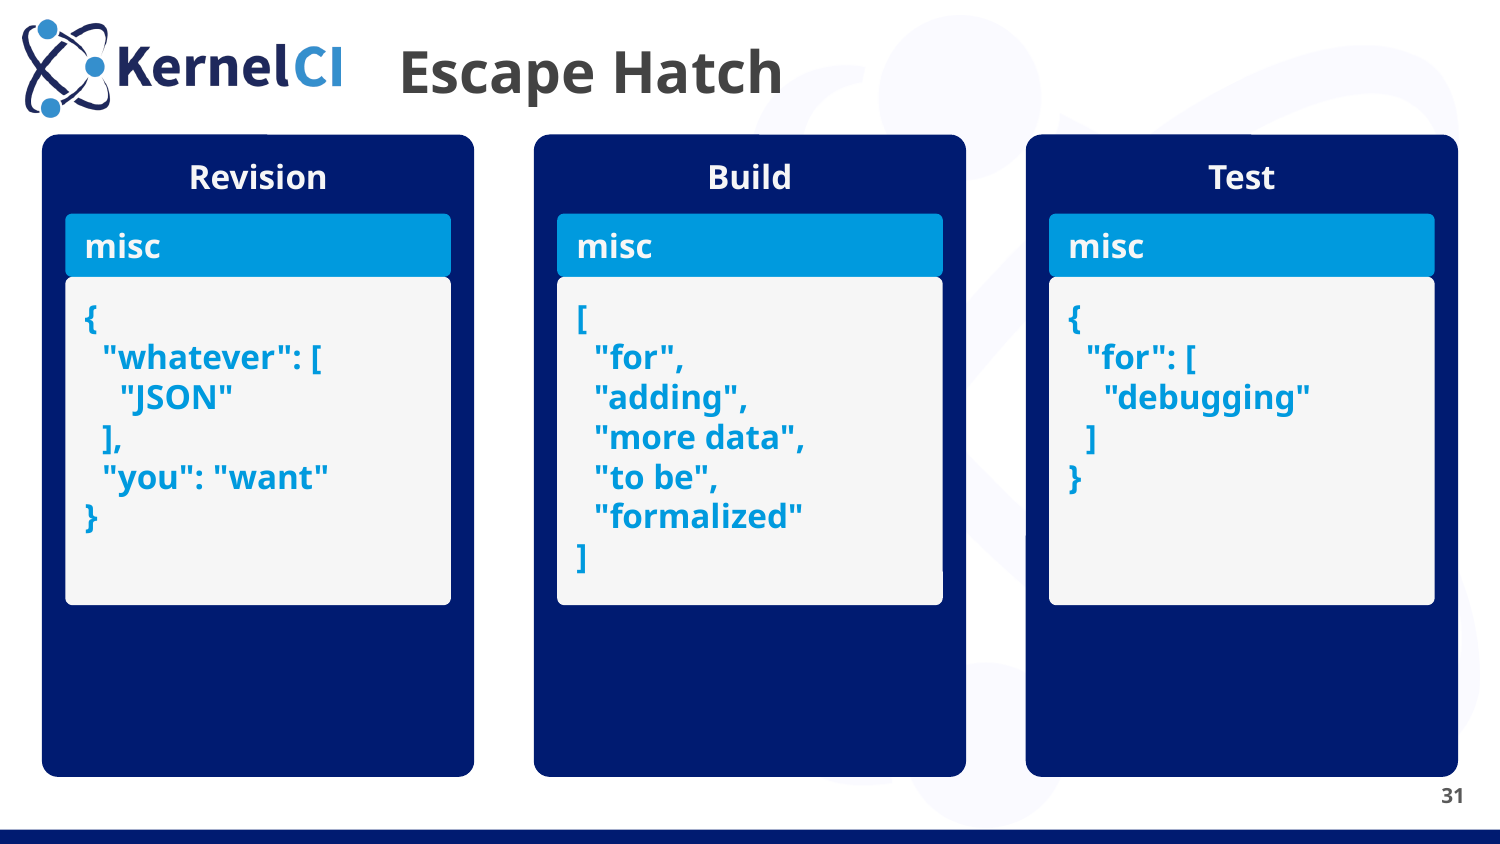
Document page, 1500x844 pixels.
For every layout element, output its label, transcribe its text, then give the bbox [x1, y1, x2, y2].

text_box misc [560, 216, 940, 274]
picture [750, 15, 1480, 828]
slide_number <number> [1389, 764, 1480, 830]
title Escape Hatch [383, 23, 1455, 117]
text_box [ "for", "adding", "more data", "to be", "formalized" ] [560, 279, 940, 603]
text_box misc [68, 216, 448, 274]
text_box misc [1052, 216, 1432, 274]
text_box { "whatever": [ "JSON" ], "you": "want" } [68, 279, 448, 603]
text_box Revision [45, 137, 472, 774]
text_box Test [1028, 137, 1455, 774]
text_box Build [536, 137, 963, 774]
picture [22, 19, 341, 118]
text_box { "for": [ "debugging" ] } [1052, 279, 1432, 603]
